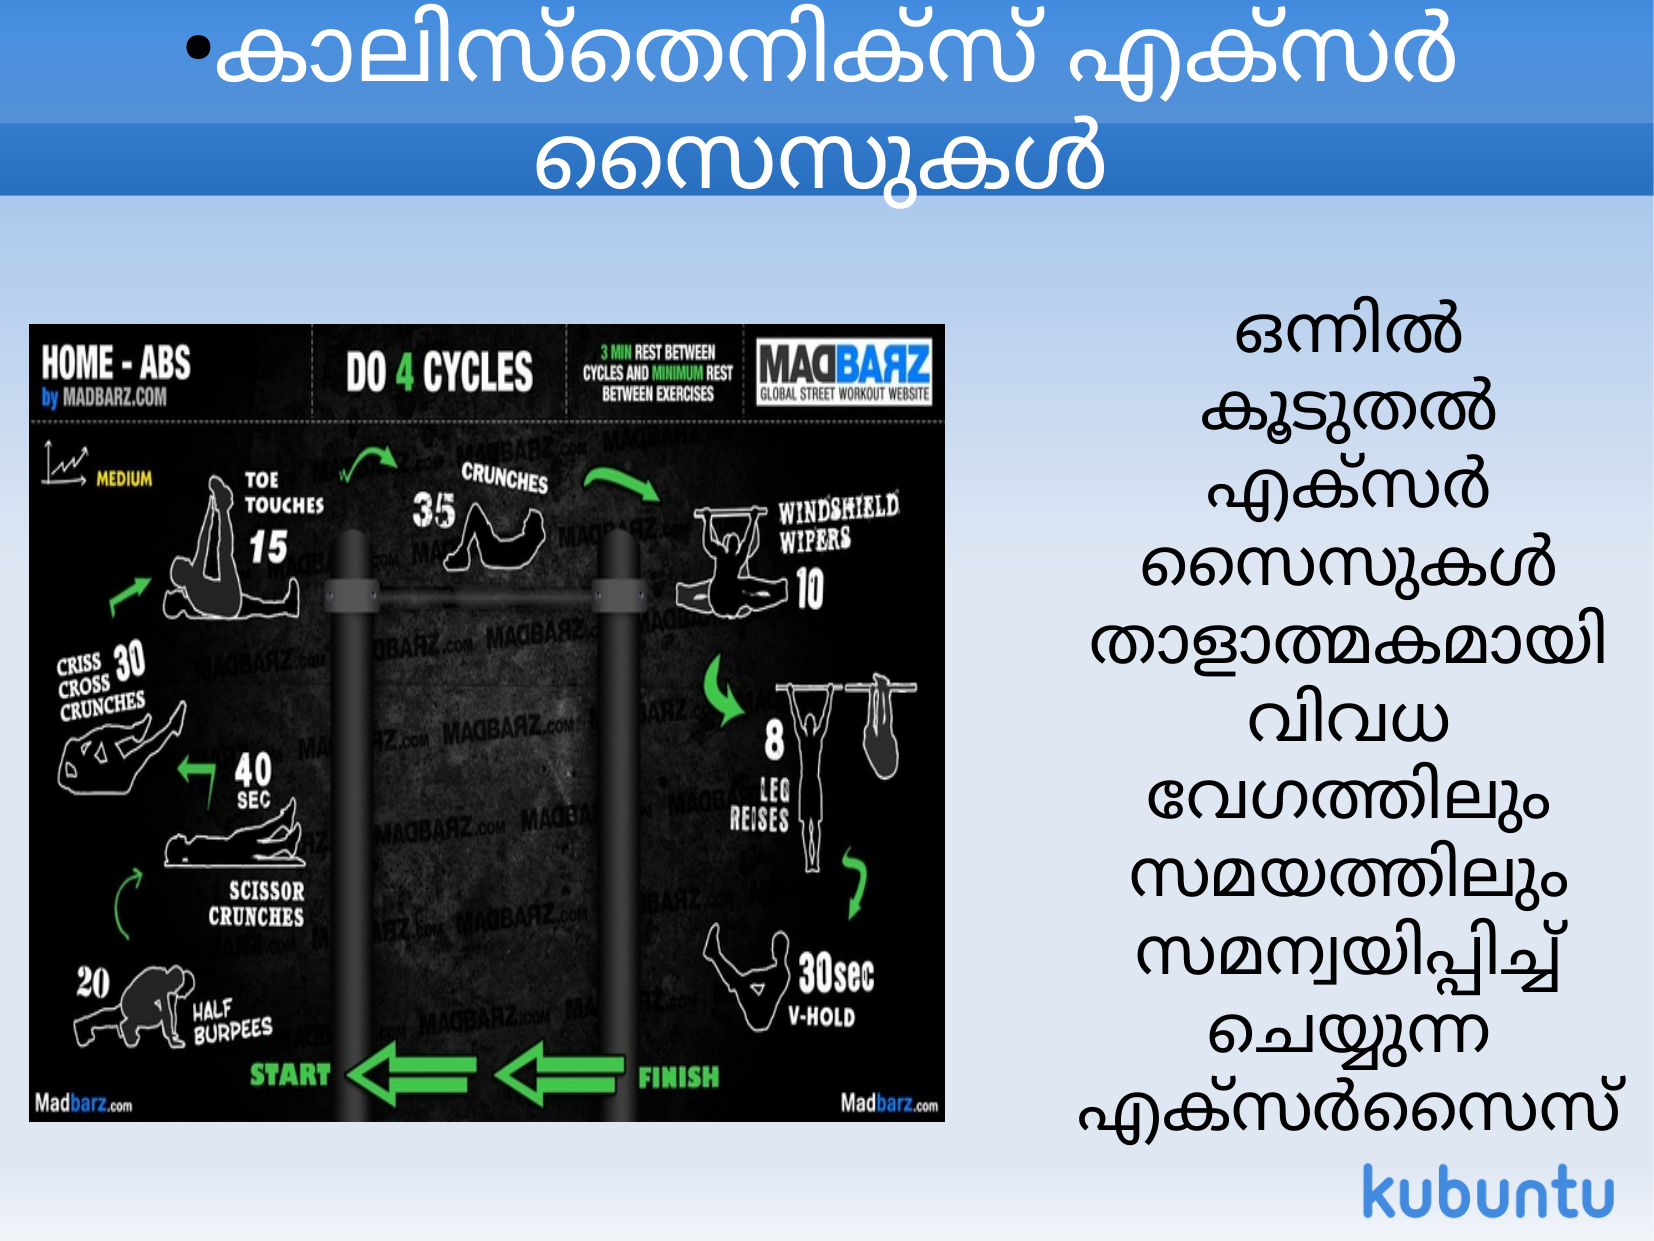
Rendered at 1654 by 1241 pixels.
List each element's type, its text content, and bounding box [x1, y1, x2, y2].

list ഒന്നില്‍ കൂടുതല്‍ എക്സര്‍സൈസുകള്‍ താളാത്മകമായി വിവധ വേഗത്തിലും സമയത്തിലും സമന്വയിപ്പിച്ച് ചെയ്യുന്ന എക്സര്‍സൈസ് [1003, 290, 1625, 1094]
title കാലിസ്തെനിക്സ് എക്സര്‍സൈസുകള്‍ [76, 0, 1565, 208]
picture [0, 0, 1654, 1241]
